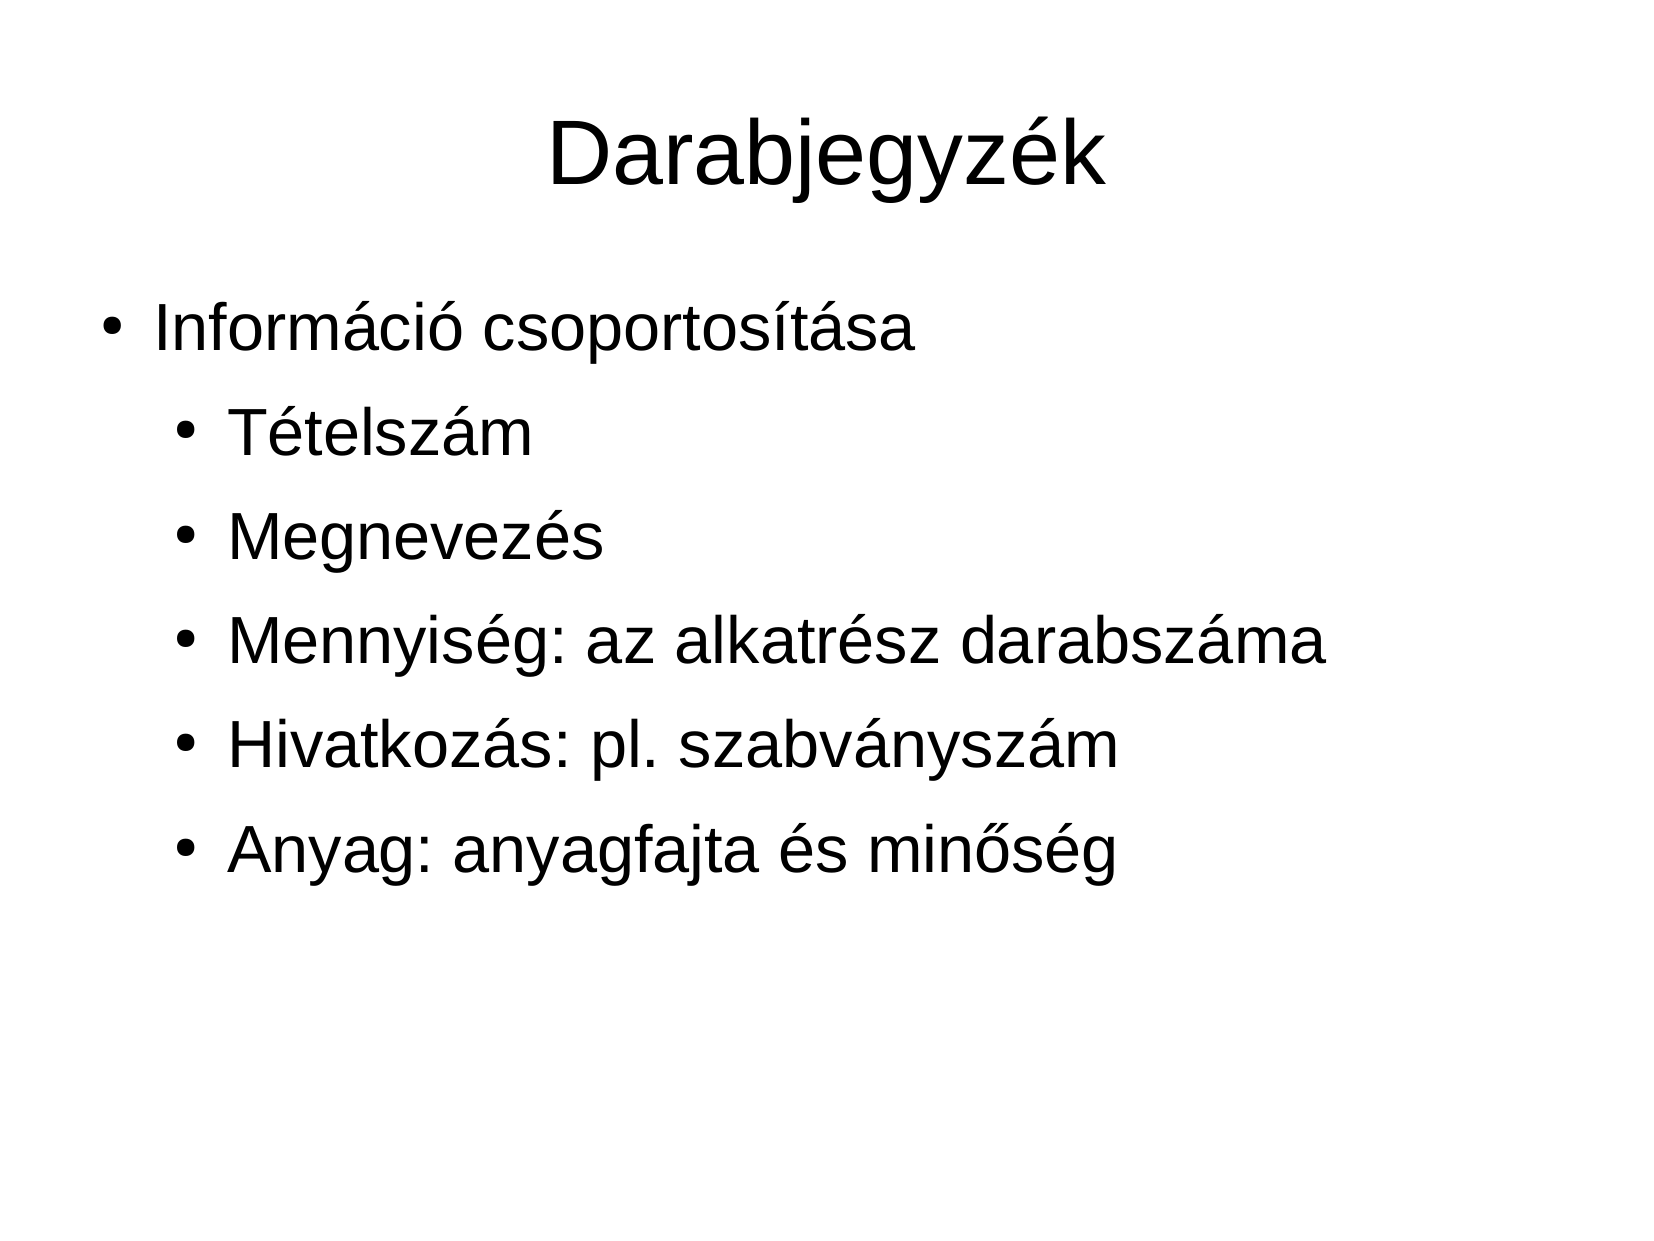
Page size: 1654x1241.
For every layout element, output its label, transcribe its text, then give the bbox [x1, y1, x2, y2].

list Információ csoportosítása Tételszám Megnevezés Mennyiség: az alkatrész darabszáma Hivatkozás: pl. szabványszám Anyag: anyagfajta és minőség [82, 290, 1571, 1010]
title Darabjegyzék [82, 49, 1571, 257]
